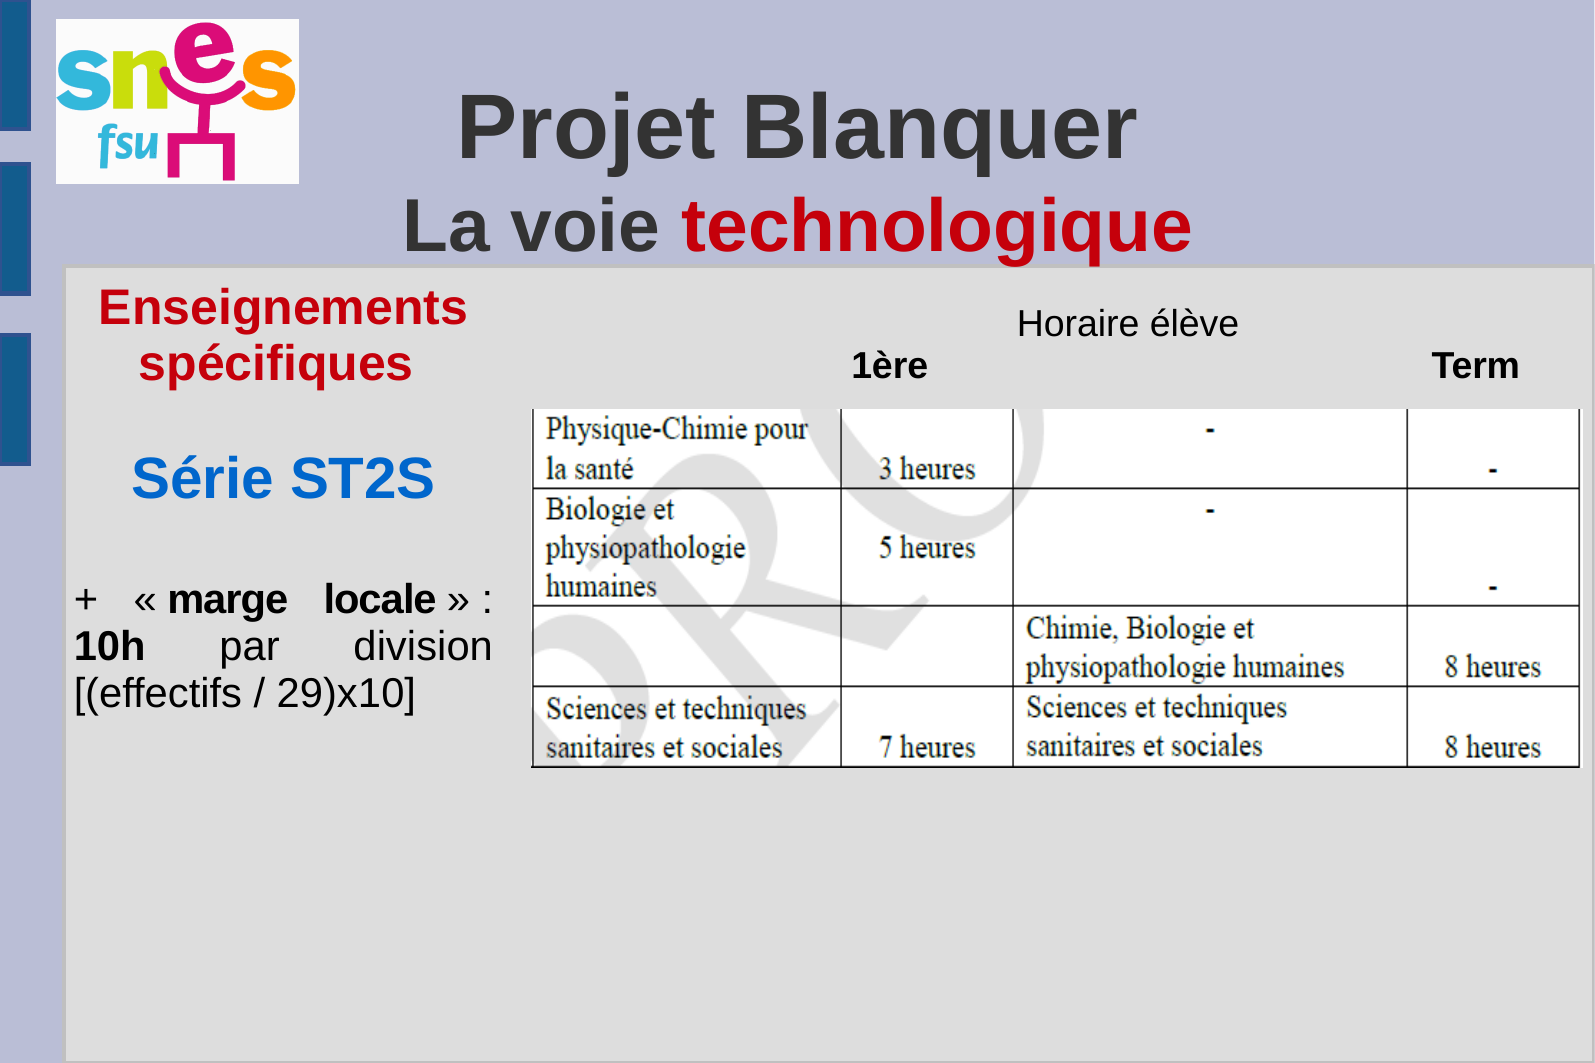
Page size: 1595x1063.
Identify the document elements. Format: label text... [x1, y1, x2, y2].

picture [531, 409, 1583, 768]
text_box [508, 307, 1512, 485]
picture [56, 19, 299, 184]
text_box Enseignements spécifiques Série ST2S + « marge locale » : 10h par division [(effectifs / 29)x10] [59, 271, 508, 827]
text_box Horaire élève 1ère Term [673, 295, 1583, 396]
title Projet Blanquer La voie technologique [117, 64, 1479, 270]
